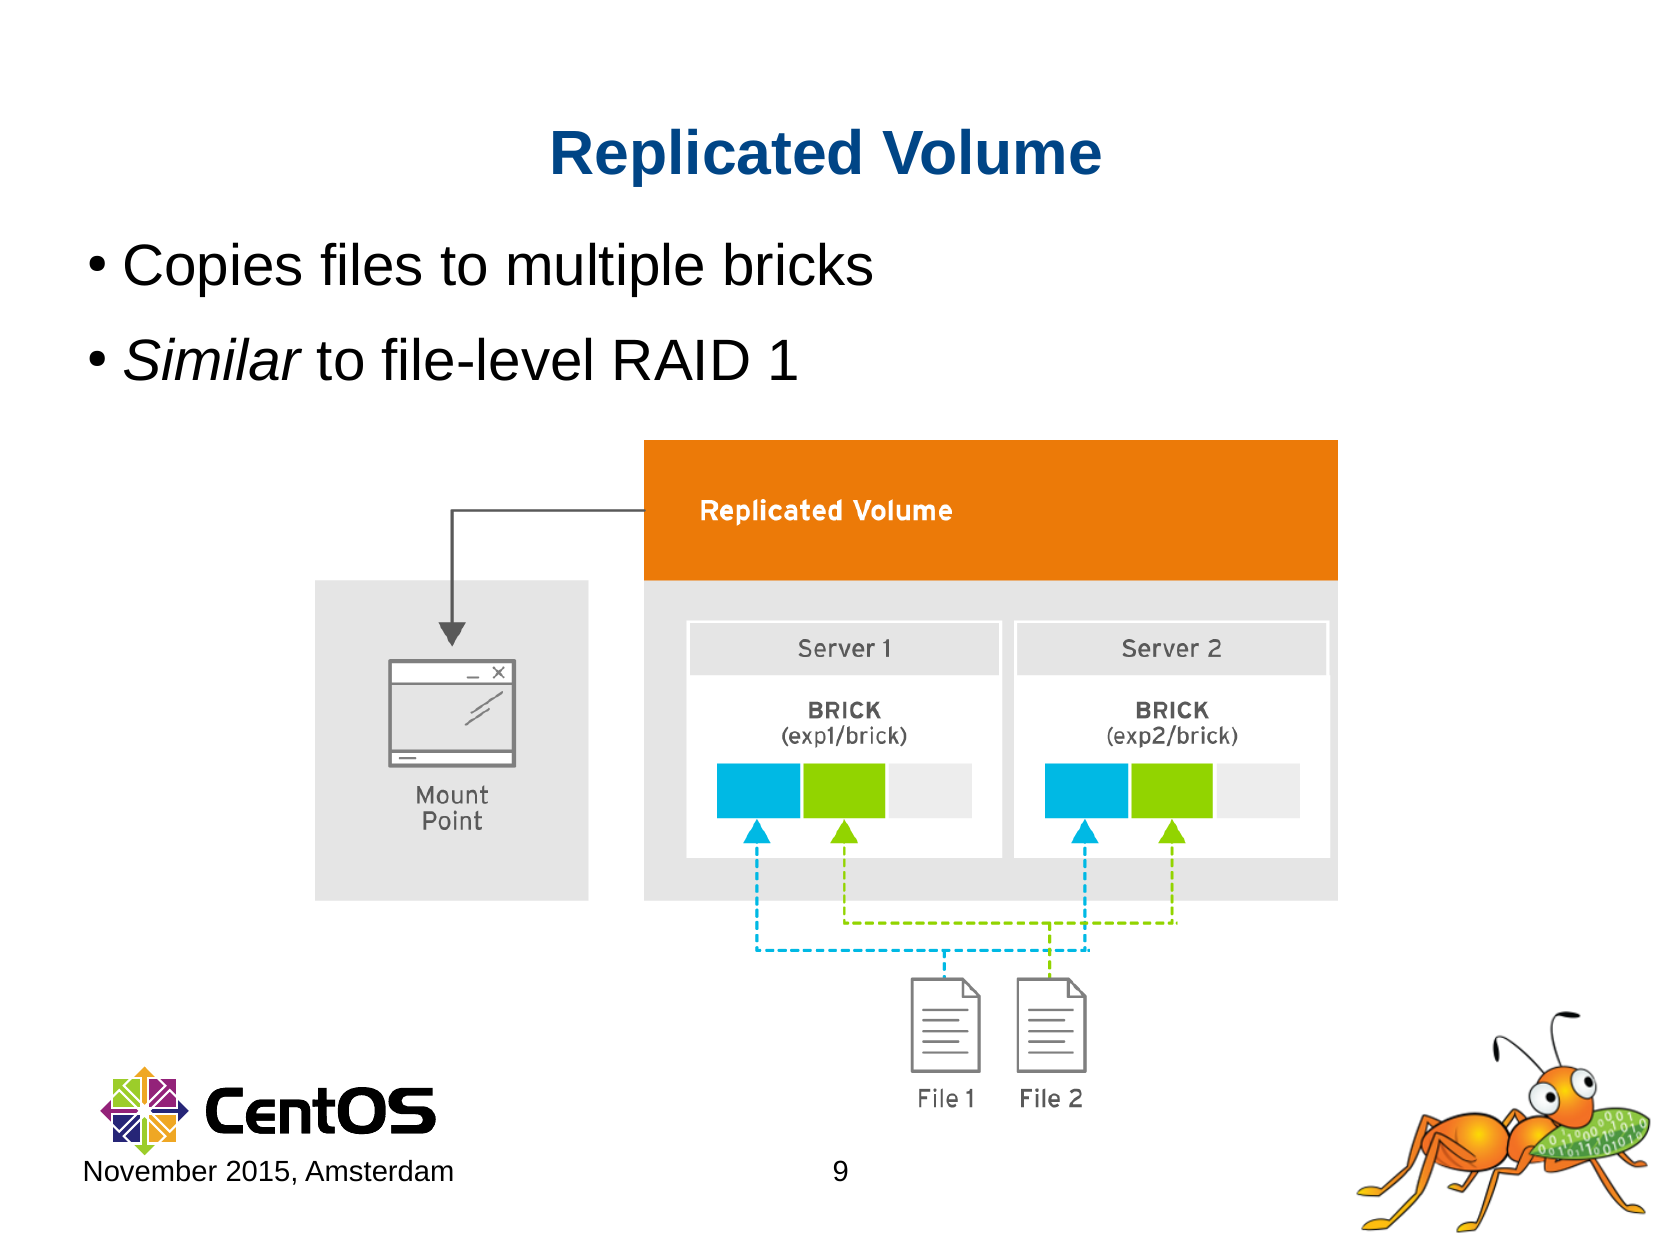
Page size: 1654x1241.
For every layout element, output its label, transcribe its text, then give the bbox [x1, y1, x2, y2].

title Replicated Volume [82, 49, 1571, 257]
list Copies files to multiple bricks Similar to file-level RAID 1 [86, 232, 1576, 1111]
picture [82, 440, 1338, 1173]
picture [1353, 1009, 1654, 1235]
